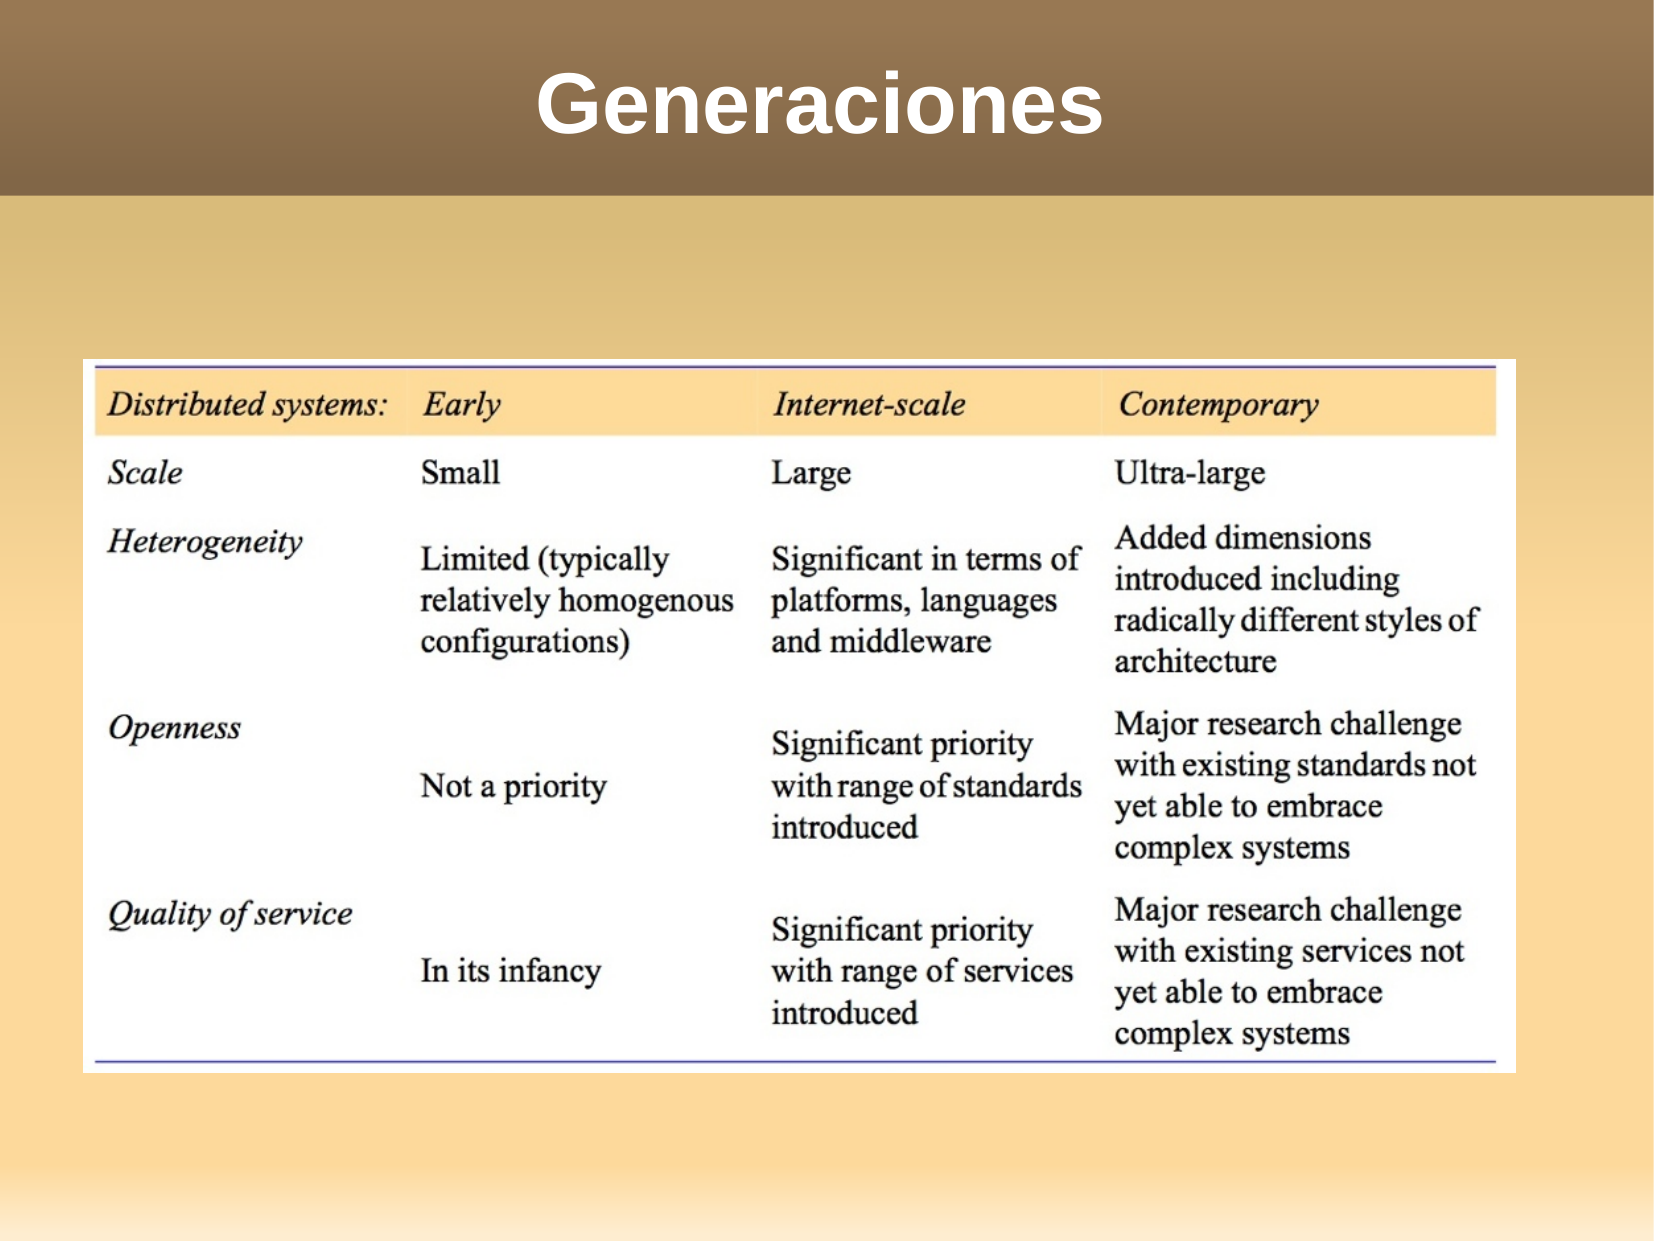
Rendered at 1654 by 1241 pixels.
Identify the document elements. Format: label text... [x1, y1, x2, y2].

picture [0, 0, 1654, 1241]
title Generaciones [76, 0, 1565, 208]
